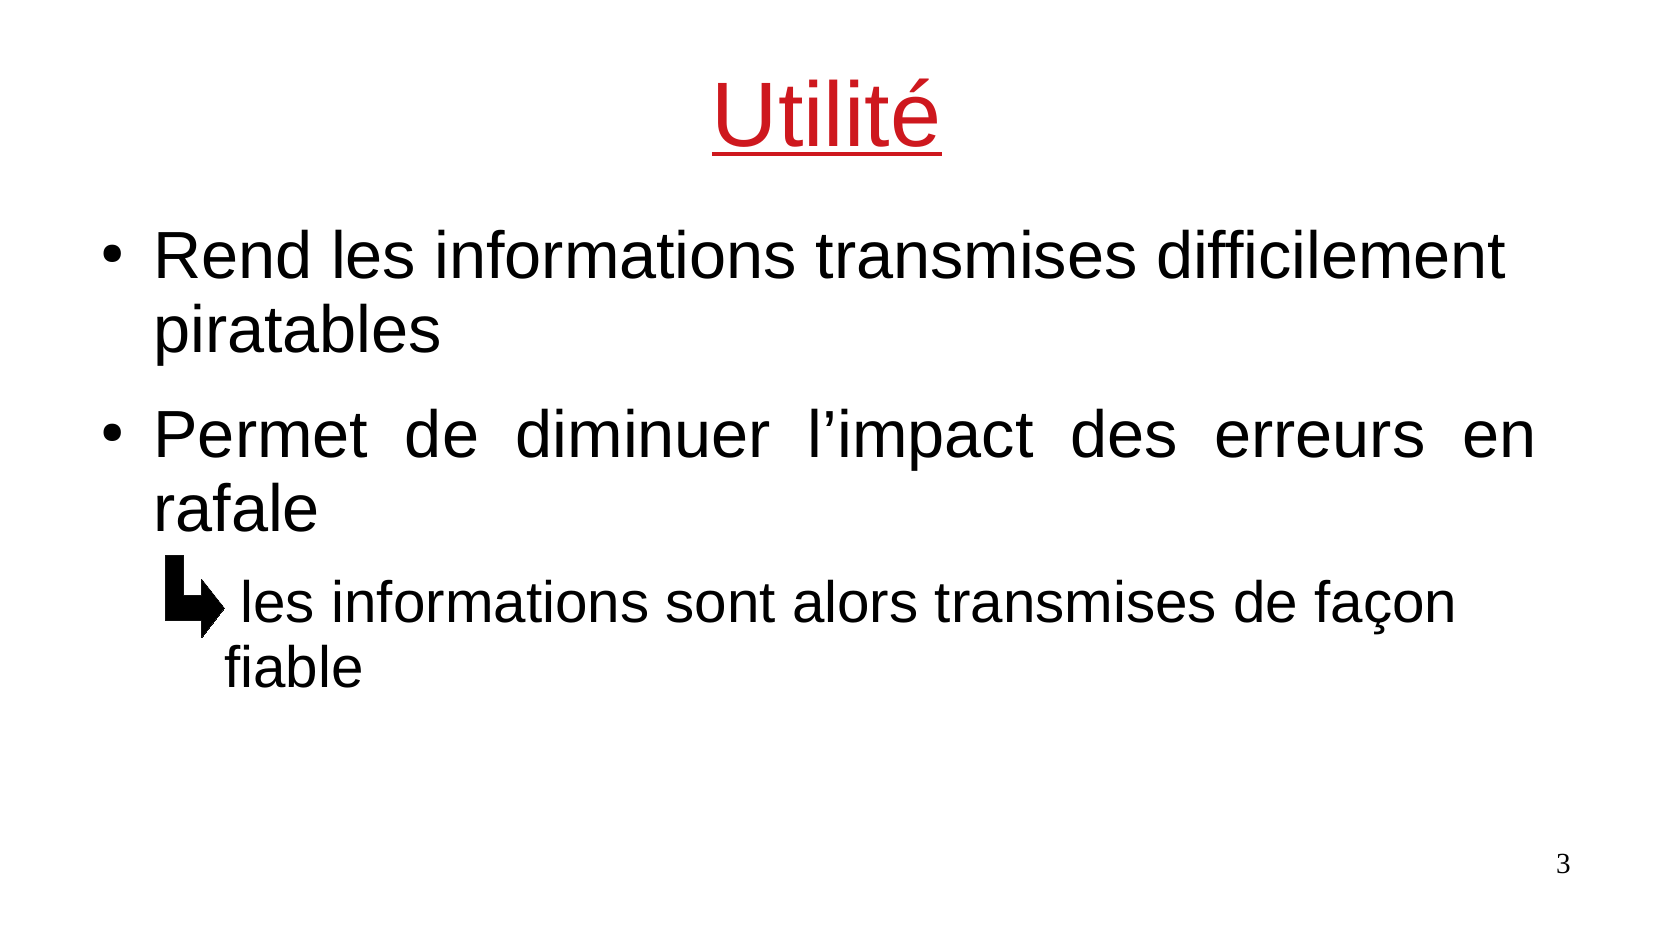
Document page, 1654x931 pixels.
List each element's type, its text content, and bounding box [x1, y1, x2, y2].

title Utilité [82, 37, 1571, 193]
text_box [165, 555, 225, 638]
list Rend les informations transmises difficilement piratables Permet de diminuer l’impact des erreurs en rafale les informations sont alors transmises de façon fiable [82, 217, 1571, 758]
